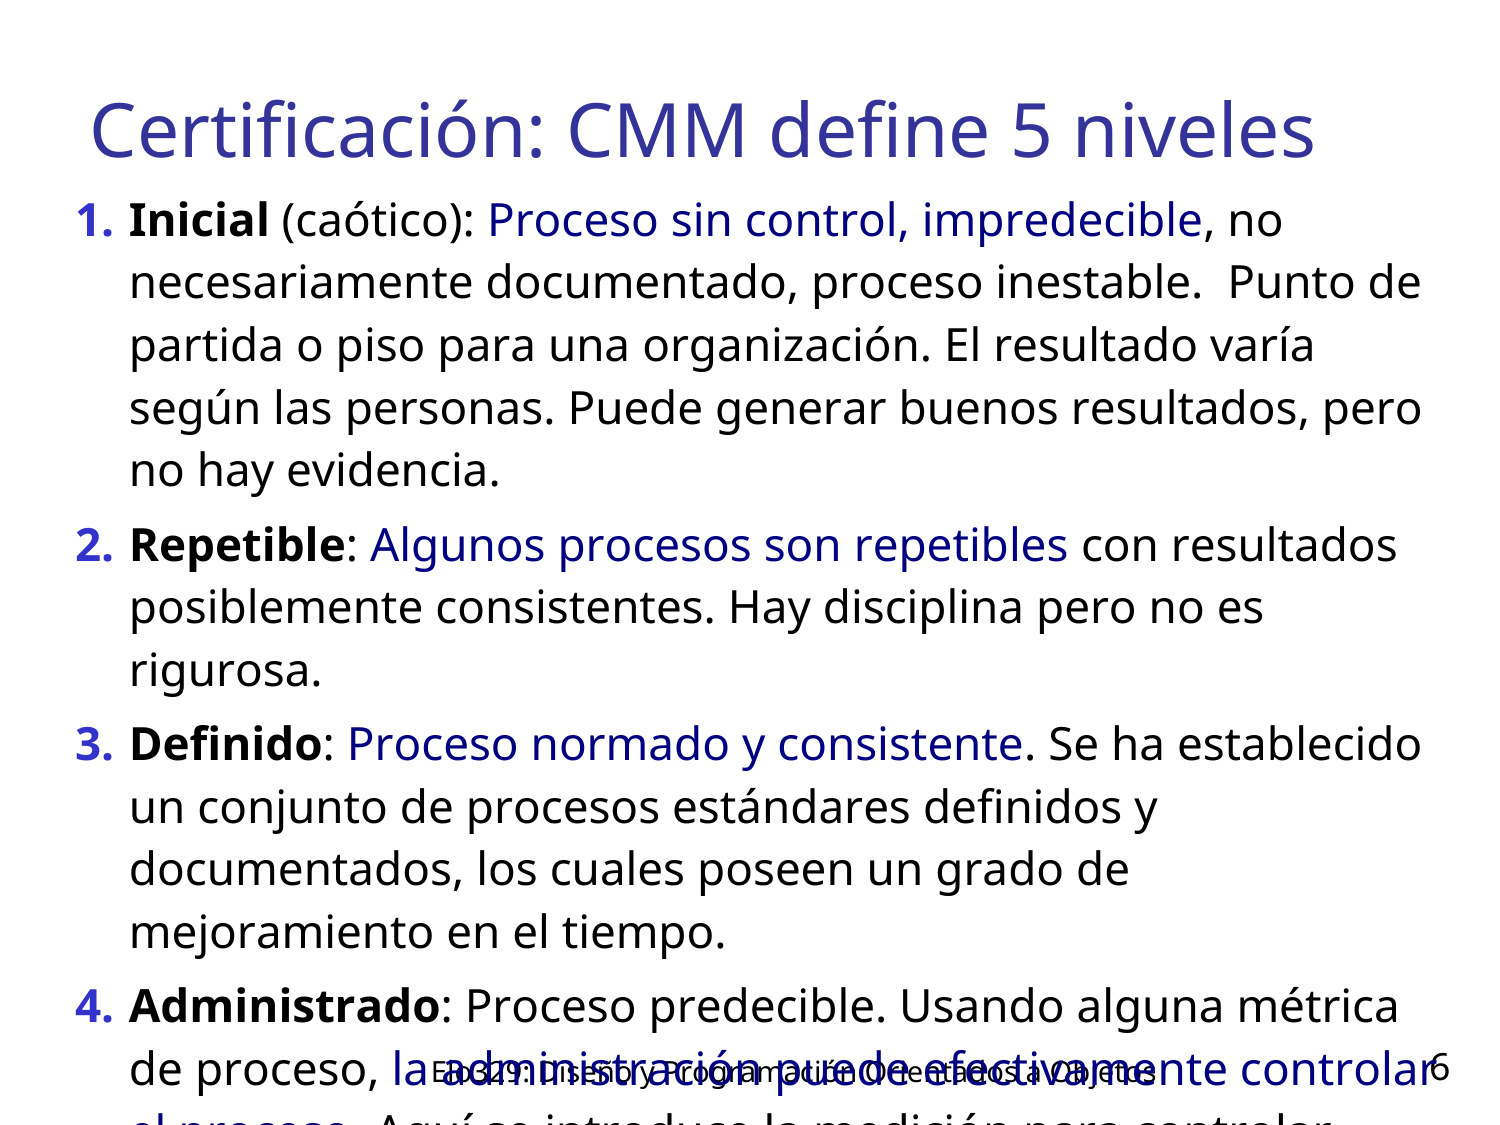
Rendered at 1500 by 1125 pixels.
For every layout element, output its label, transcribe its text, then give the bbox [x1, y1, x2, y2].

list Inicial (caótico): Proceso sin control, impredecible, no necesariamente documentado, proceso inestable. Punto de partida o piso para una organización. El resultado varía según las personas. Puede generar buenos resultados, pero no hay evidencia. Repetible: Algunos procesos son repetibles con resultados posiblemente consistentes. Hay disciplina pero no es rigurosa. Definido: Proceso normado y consistente. Se ha establecido un conjunto de procesos estándares definidos y documentados, los cuales poseen un grado de mejoramiento en el tiempo. Administrado: Proceso predecible. Usando alguna métrica de proceso, la administración puede efectivamente controlar el proceso. Aquí se introduce la medición para controlar calidad. Optimizado: Proceso en mejora permanente. El foco es la mejora continua del desempeño del proceso. [75, 187, 1446, 1036]
title Certificación: CMM define 5 niveles [75, 25, 1449, 188]
